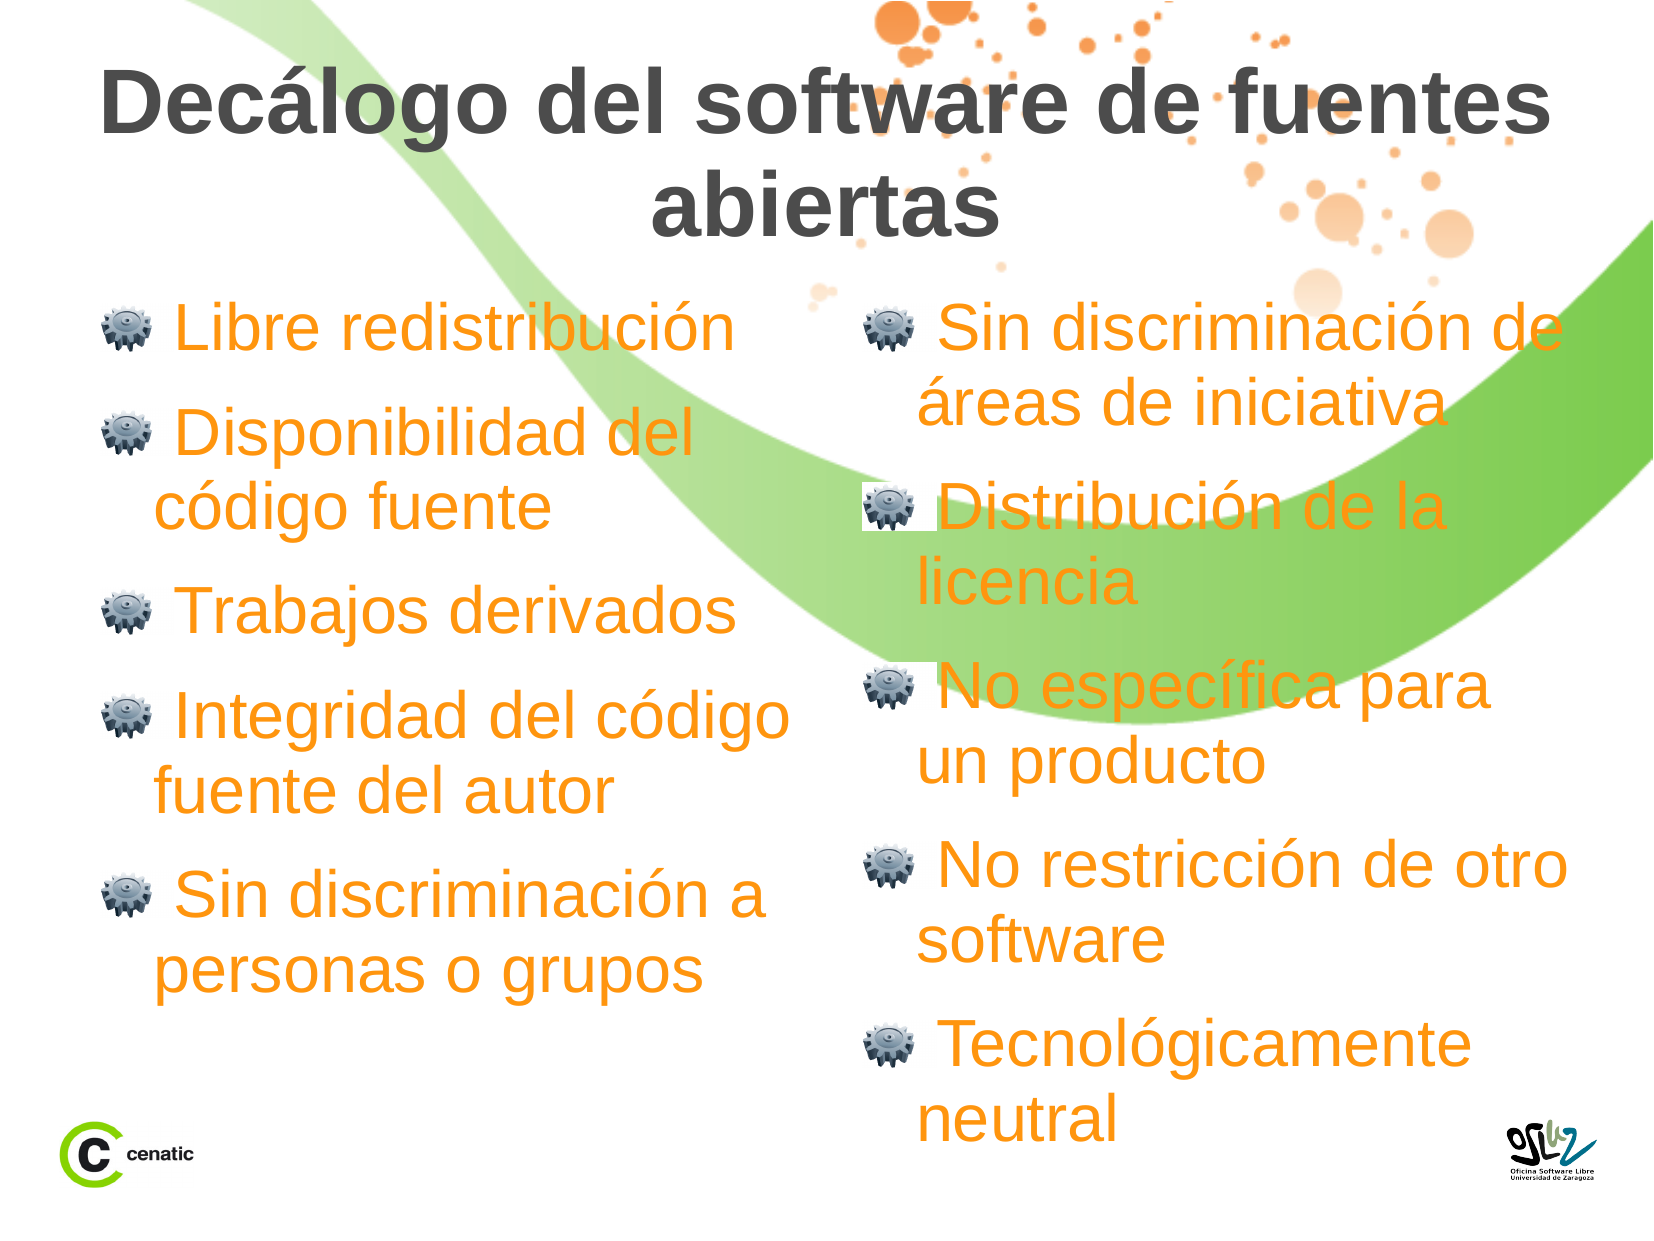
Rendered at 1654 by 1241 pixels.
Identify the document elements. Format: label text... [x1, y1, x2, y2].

picture [59, 1121, 194, 1188]
list Sin discriminación de áreas de iniciativa Distribución de la licencia No específica para un producto No restricción de otro software Tecnológicamente neutral [845, 290, 1572, 1157]
title Decálogo del software de fuentes abiertas [82, 49, 1571, 257]
list Libre redistribución Disponibilidad del código fuente Trabajos derivados Integridad del código fuente del autor Sin discriminación a personas o grupos [82, 290, 809, 1152]
picture [183, 0, 1653, 755]
picture [1505, 1119, 1600, 1182]
